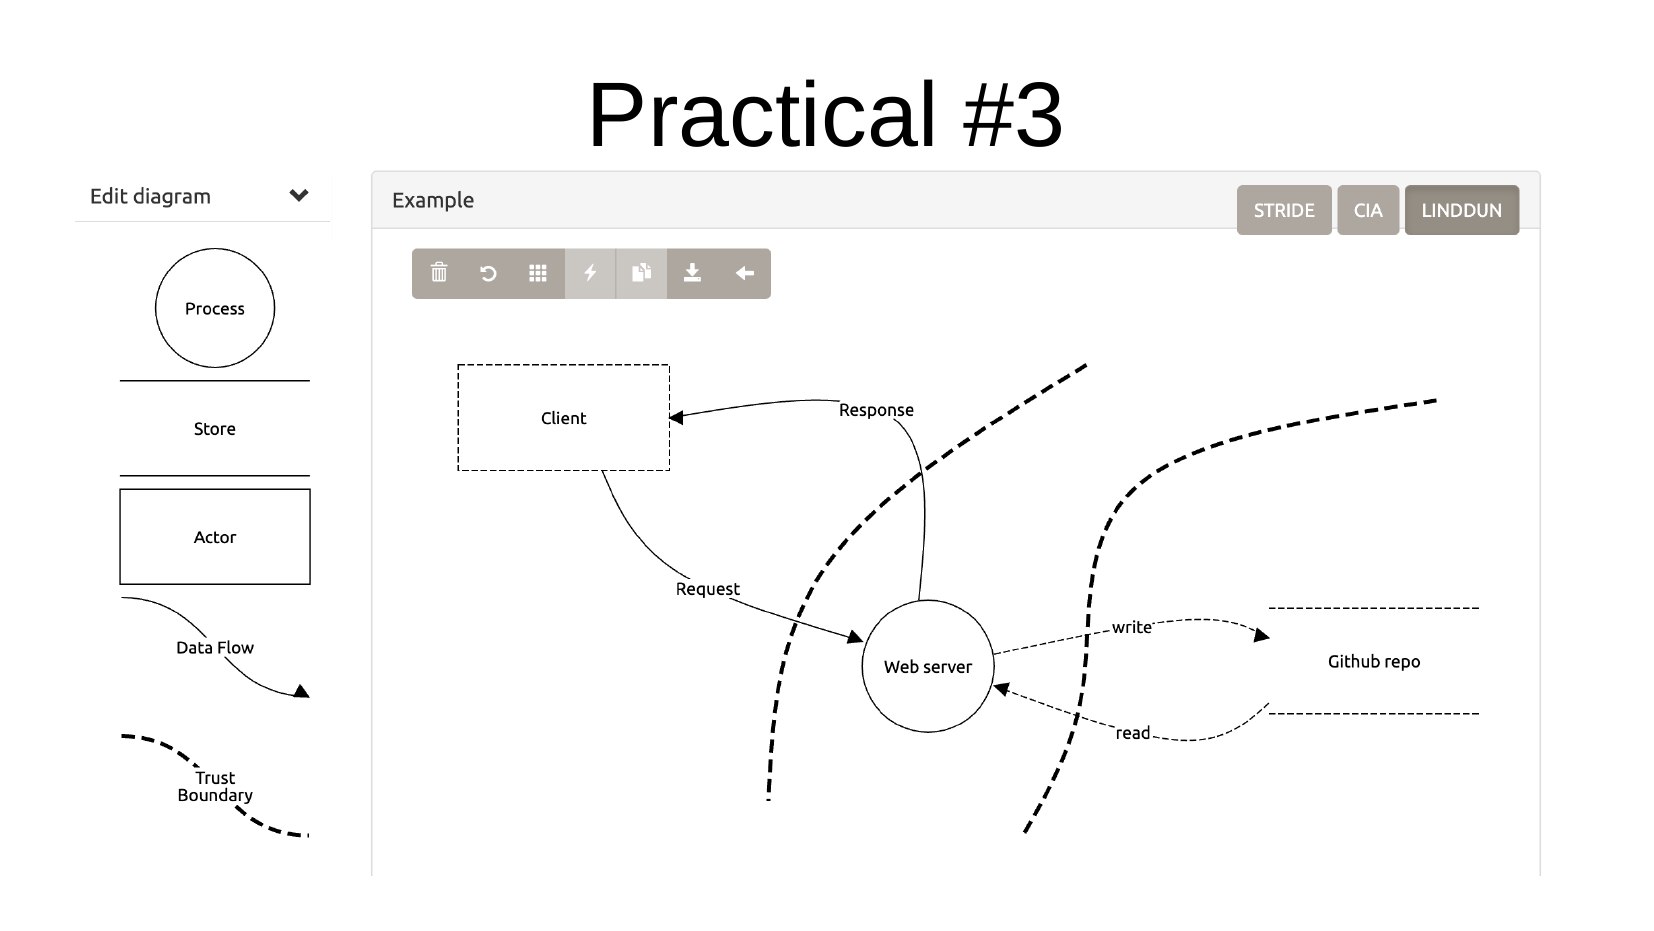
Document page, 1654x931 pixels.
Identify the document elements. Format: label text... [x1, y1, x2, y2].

title Practical #3 [82, 37, 1571, 193]
picture [75, 157, 1551, 876]
